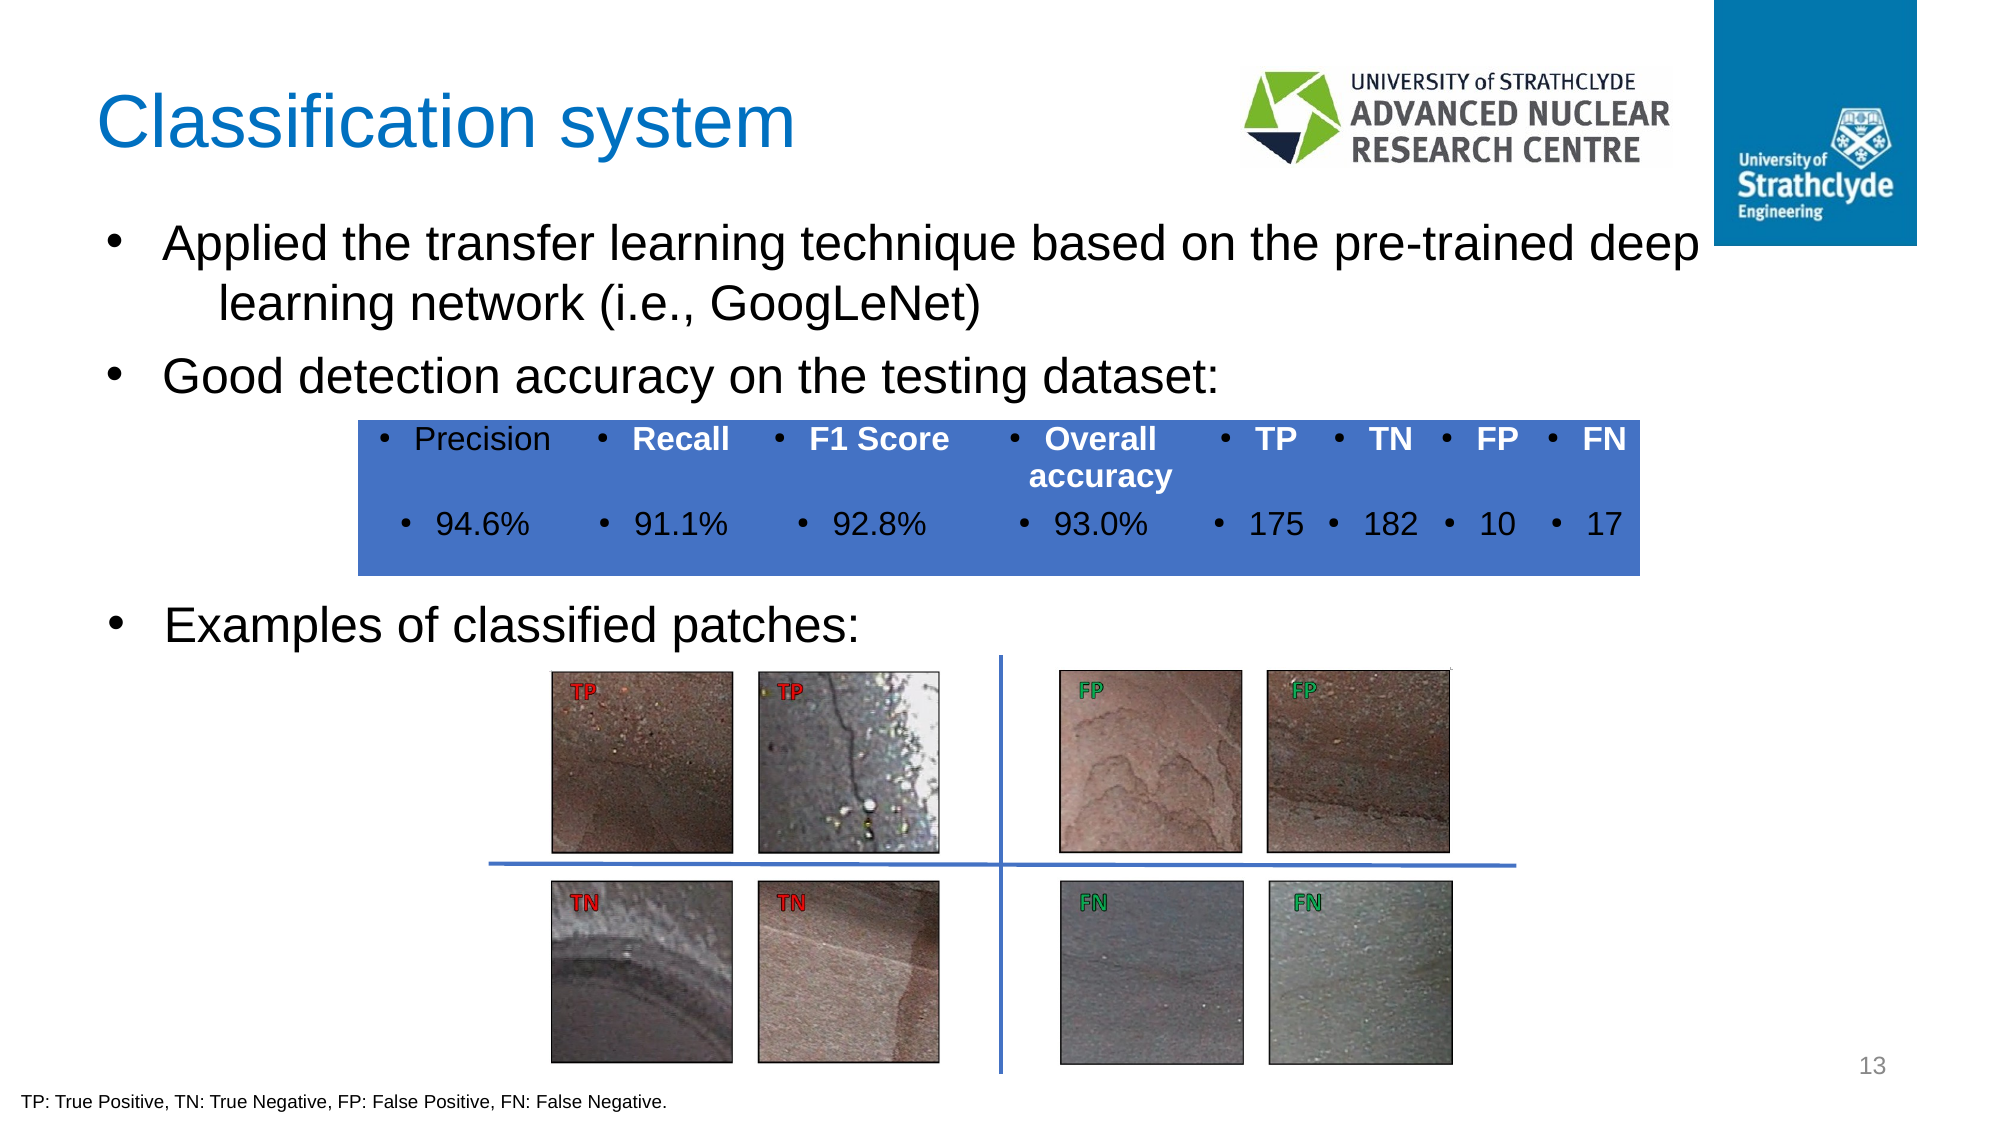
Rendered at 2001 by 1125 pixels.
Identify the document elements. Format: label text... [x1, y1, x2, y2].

picture [1057, 877, 1455, 1068]
picture [1846, 195, 1856, 203]
table_header Precision [358, 420, 572, 506]
text_box Applied the transfer learning technique based on the pre-trained deep learning network (i.e., GoogLeNet) Good detection accuracy on the testing dataset: [90, 203, 1902, 433]
table_cell 175 [1198, 506, 1320, 576]
table_header TN [1320, 420, 1427, 506]
table_cell 91.1% [572, 506, 755, 576]
picture [549, 670, 941, 856]
table_header TP [1198, 420, 1320, 506]
table_cell 182 [1320, 506, 1427, 576]
table_cell 93.0% [969, 506, 1198, 576]
text_box 13 [1843, 1035, 1927, 1095]
table_header Recall [572, 420, 755, 506]
table_cell 10 [1427, 506, 1534, 576]
text_box TP: True Positive, TN: True Negative, FP: False Positive, FN: False Negative. [5, 1081, 751, 1125]
table_header FN [1534, 420, 1640, 506]
table_header F1 Score [755, 420, 969, 506]
table_cell 94.6% [358, 506, 572, 576]
table_header FP [1427, 420, 1534, 506]
text_box Examples of classified patches: [92, 585, 1858, 662]
table_cell 92.8% [755, 506, 969, 576]
table_header Overall accuracy [969, 420, 1198, 506]
title Classification system [81, 51, 1922, 195]
picture [1055, 667, 1453, 857]
picture [549, 878, 941, 1066]
table_cell 17 [1534, 506, 1640, 576]
